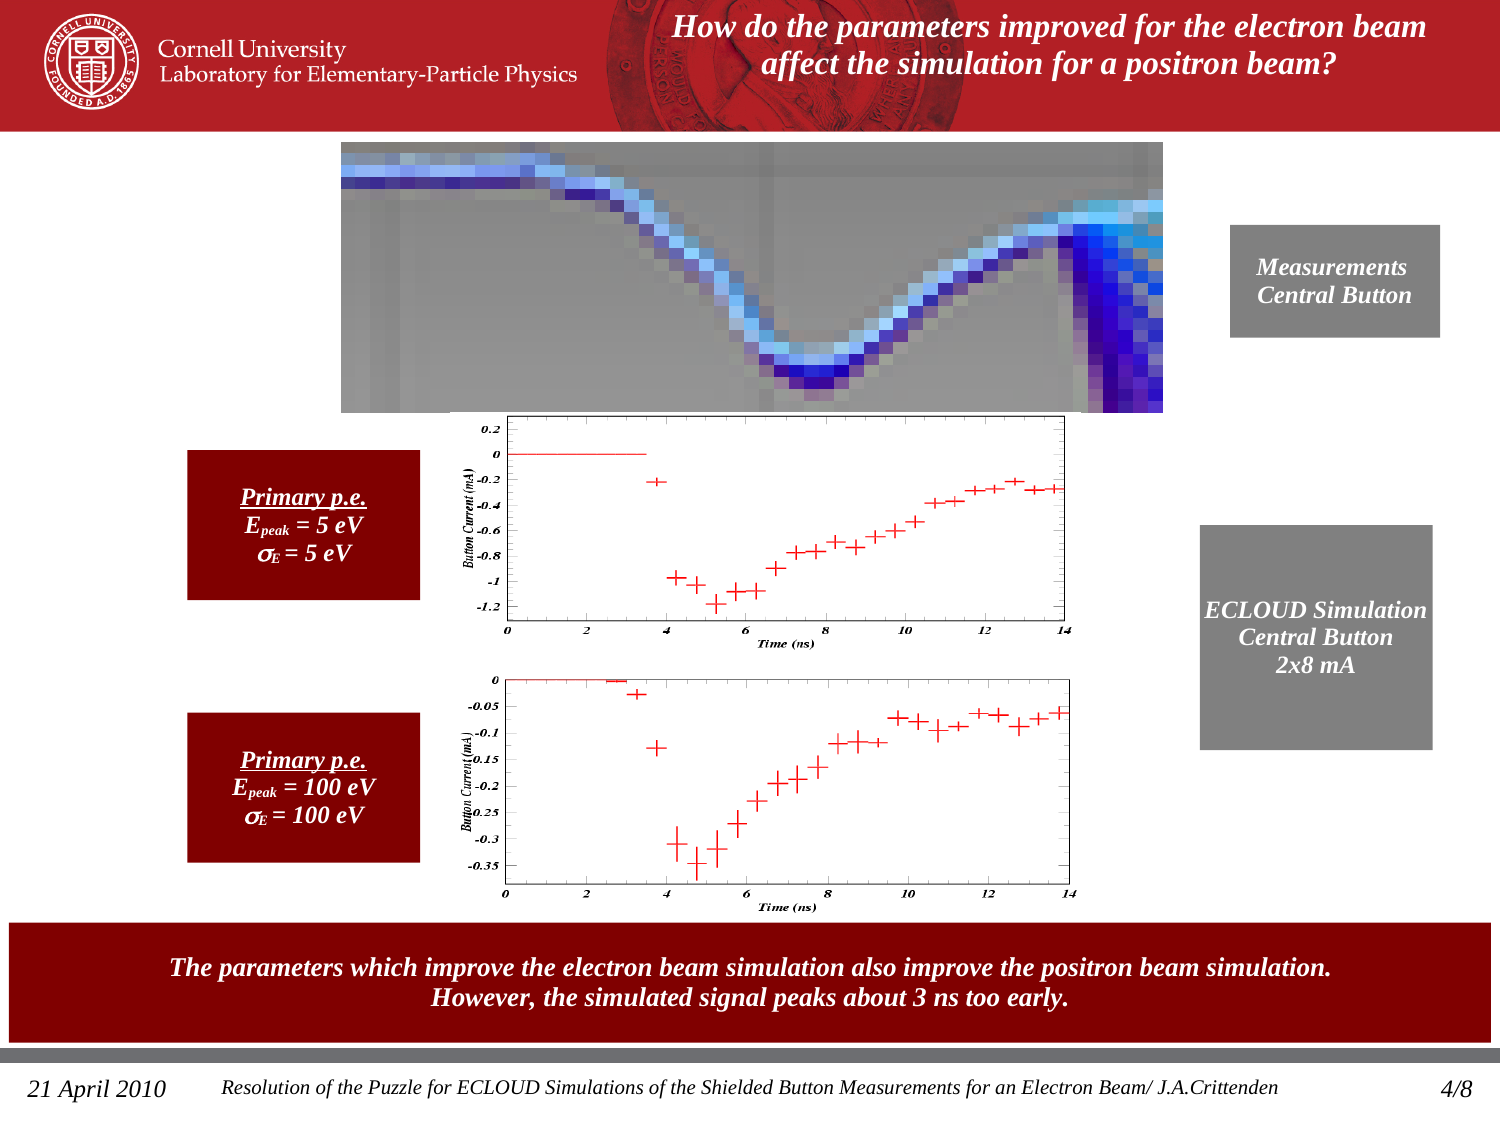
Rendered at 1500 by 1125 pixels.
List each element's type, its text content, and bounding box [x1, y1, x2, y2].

text_box Primary p.e. Epeak = 100 eV sE = 100 eV [187, 712, 421, 863]
text_box ECLOUD Simulation Central Button 2x8 mA [1199, 525, 1433, 751]
text_box How do the parameters improved for the electron beam affect the simulation for a positron beam? [599, 0, 1500, 113]
picture [450, 674, 1081, 916]
picture [341, 142, 1163, 653]
text_box Measurements Central Button [1230, 224, 1441, 338]
text_box The parameters which improve the electron beam simulation also improve the positron beam simulation. However, the simulated signal peaks about 3 ns too early. [8, 922, 1491, 1043]
picture [0, 0, 1500, 132]
text_box Primary p.e. Epeak = 5 eV sE = 5 eV [187, 450, 421, 601]
